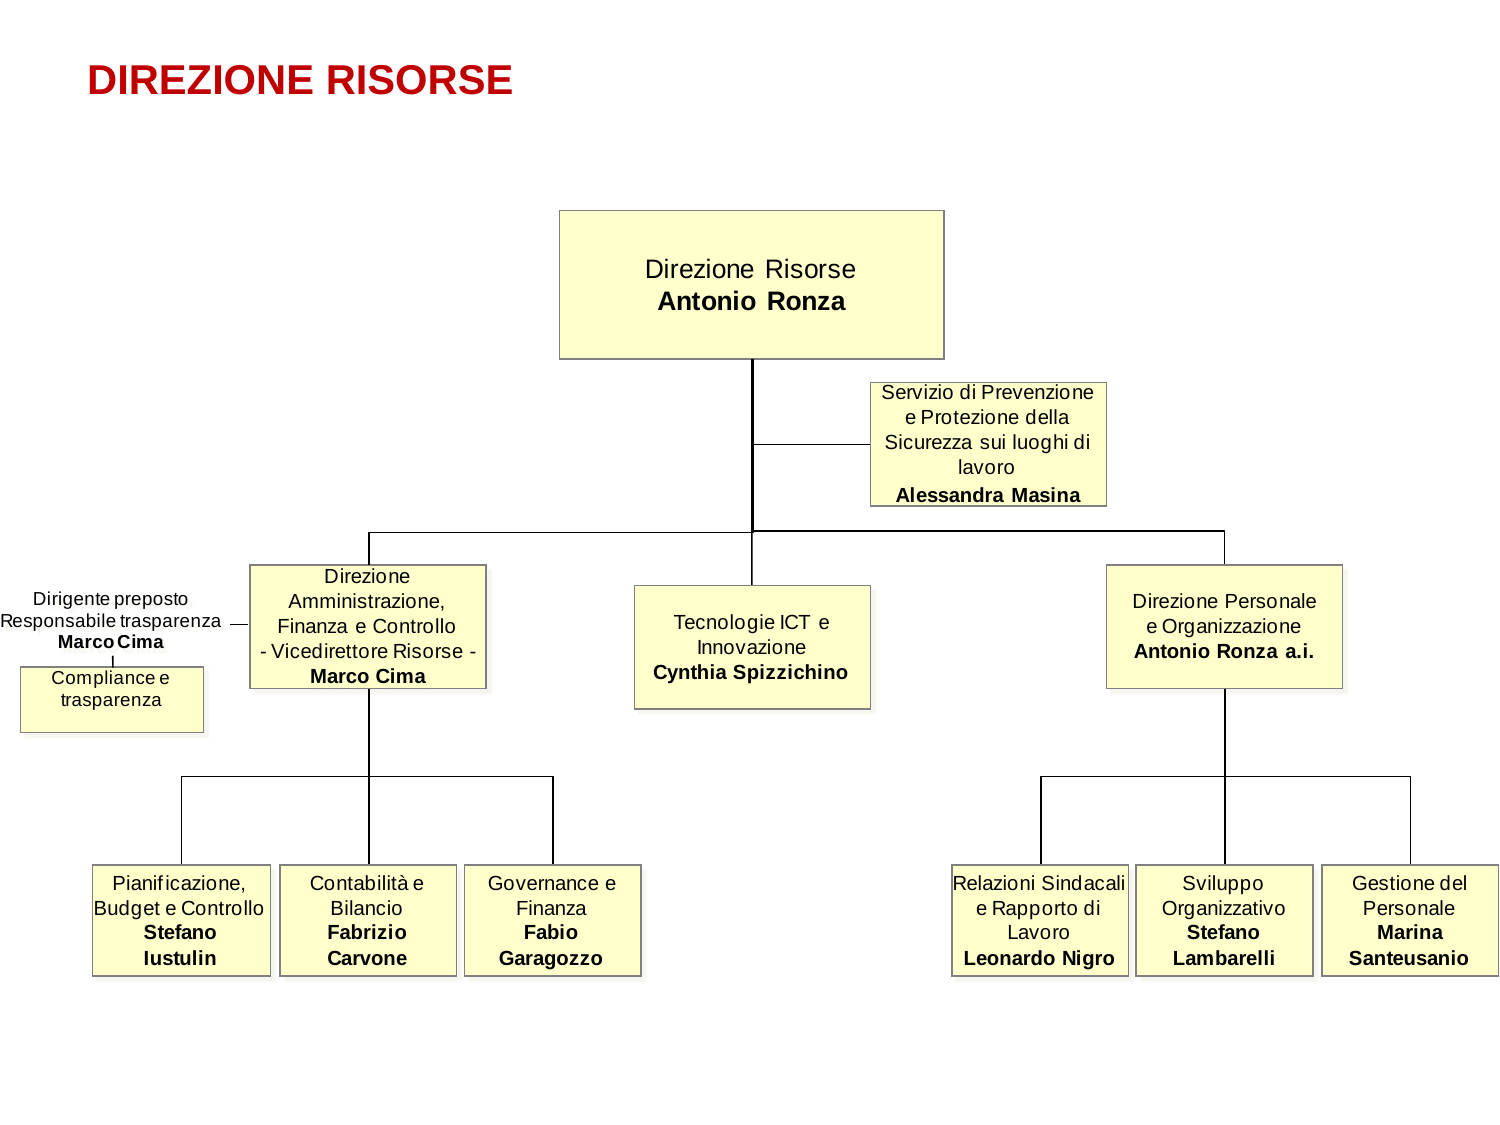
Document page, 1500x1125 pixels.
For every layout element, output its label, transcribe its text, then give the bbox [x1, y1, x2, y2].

picture [0, 208, 1500, 982]
title DIREZIONE RISORSE [72, 45, 1462, 128]
